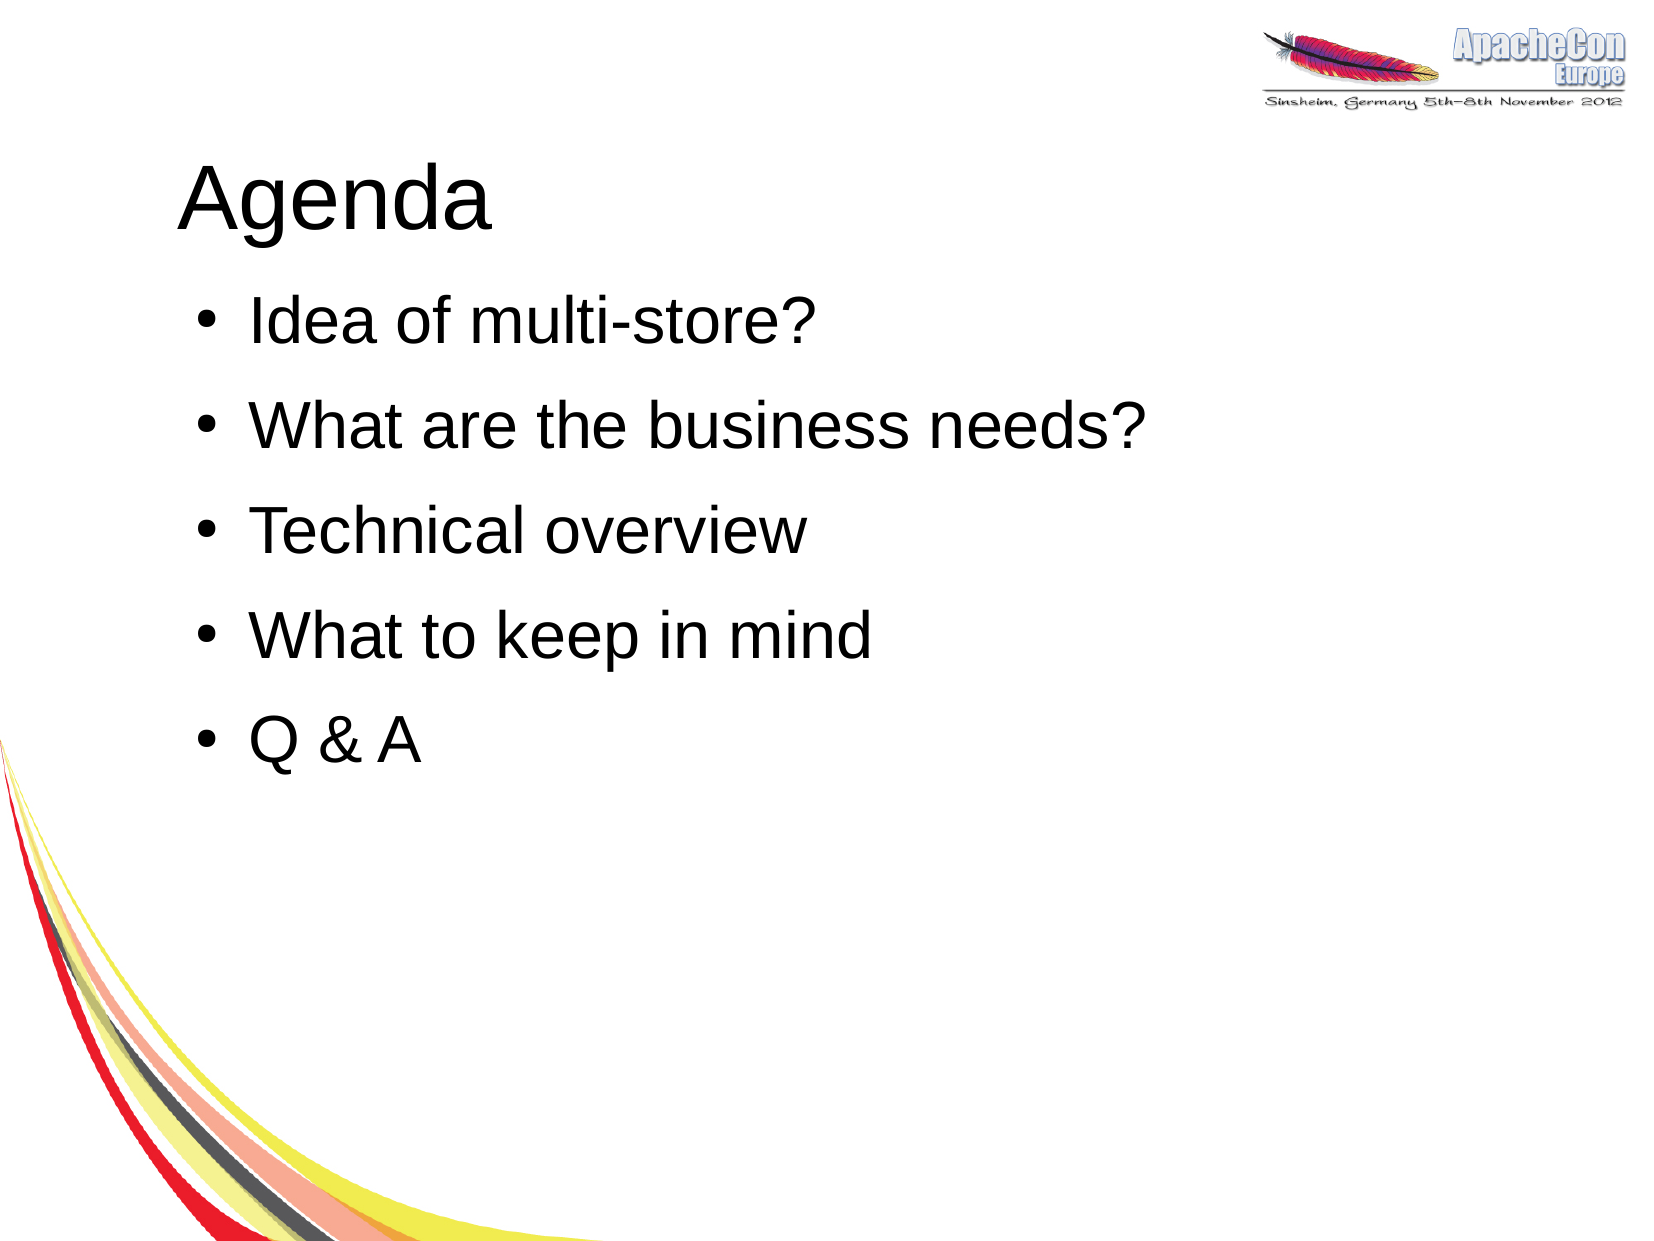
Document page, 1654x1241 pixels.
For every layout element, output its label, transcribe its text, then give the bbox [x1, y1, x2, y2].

picture [0, 0, 1654, 1241]
list Idea of multi-store? What are the business needs? Technical overview What to keep in mind Q & A [177, 283, 1536, 990]
title Agenda [177, 146, 1536, 250]
